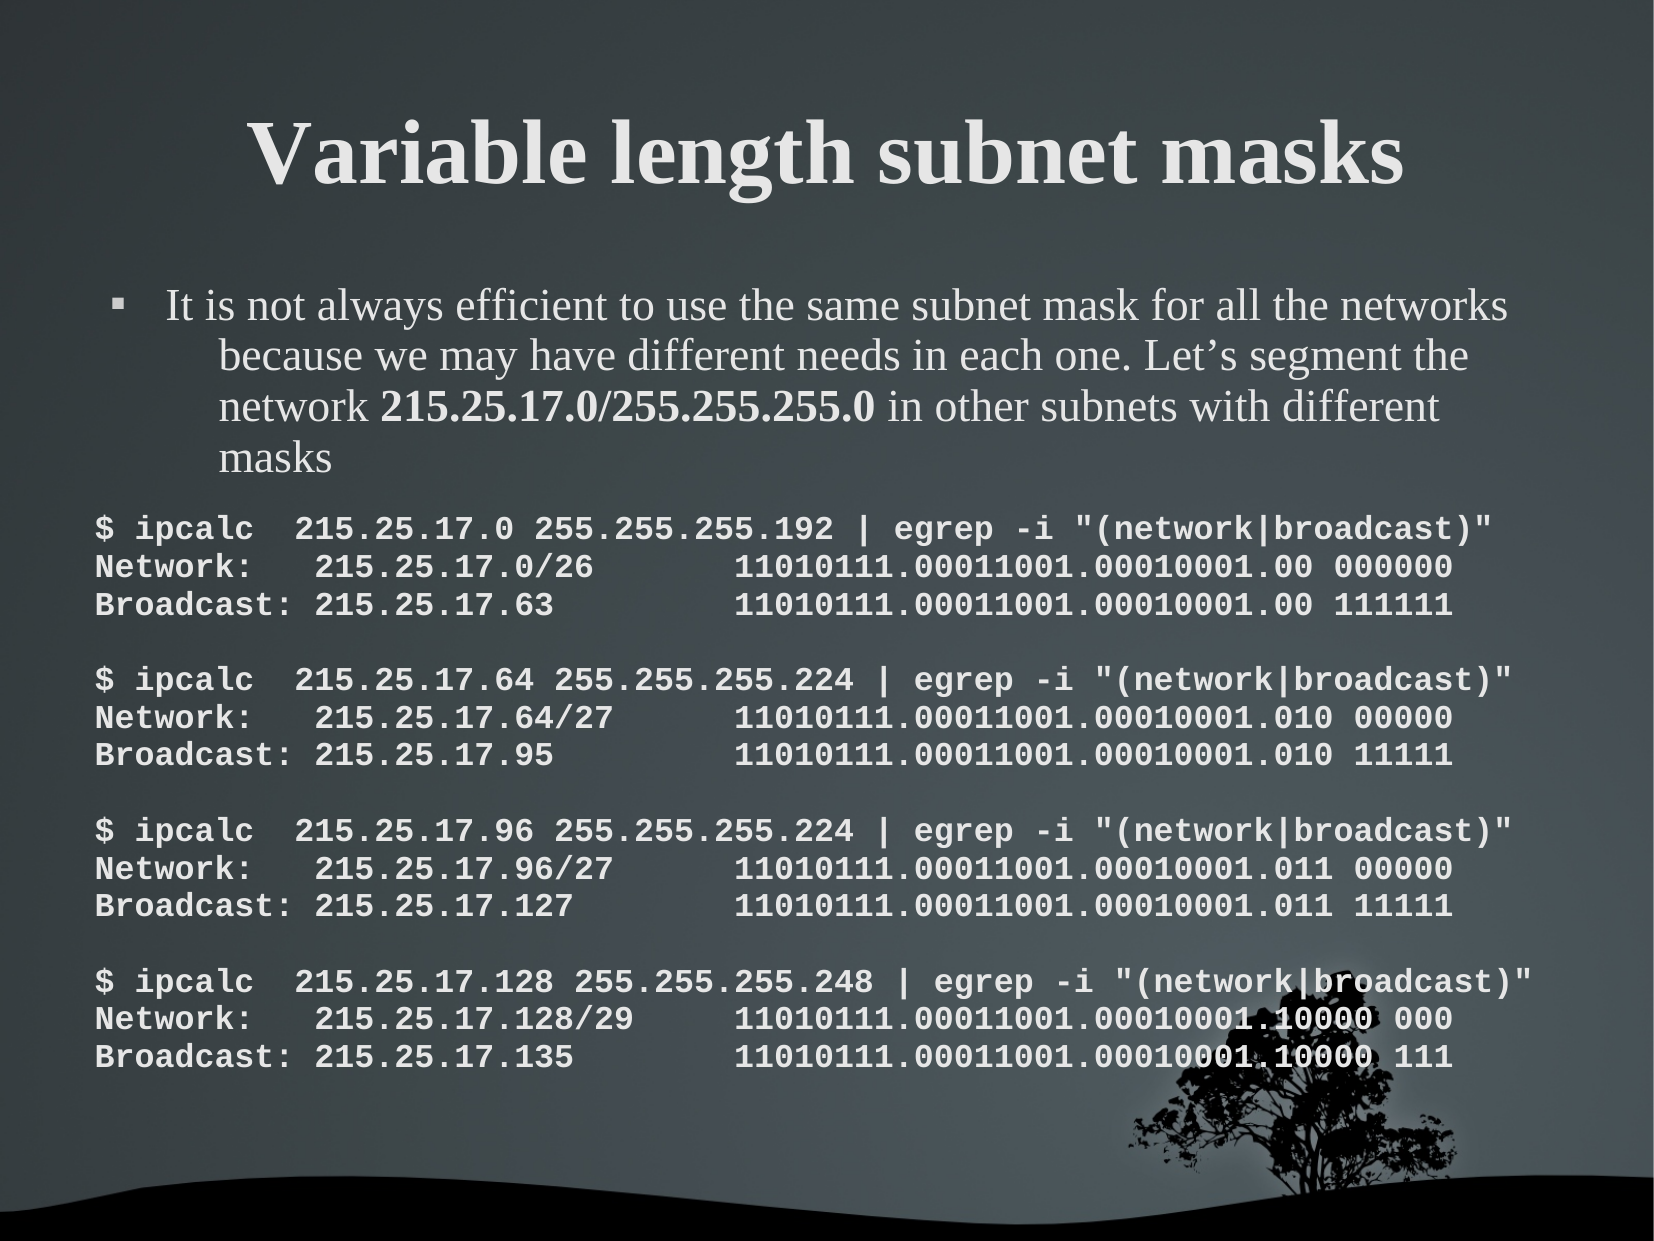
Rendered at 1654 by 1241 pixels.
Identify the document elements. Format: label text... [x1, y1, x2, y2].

list It is not always efficient to use the same subnet mask for all the networks because we may have different needs in each one. Let’s segment the network 215.25.17.0/255.255.255.0 in other subnets with different masks $ ipcalc 215.25.17.0 255.255.255.192 | egrep -i "(network|broadcast)" Network: 215.25.17.0/26 11010111.00011001.00010001.00 000000 Broadcast: 215.25.17.63 11010111.00011001.00010001.00 111111 $ ipcalc 215.25.17.64 255.255.255.224 | egrep -i "(network|broadcast)" Network: 215.25.17.64/27 11010111.00011001.00010001.010 00000 Broadcast: 215.25.17.95 11010111.00011001.00010001.010 11111 $ ipcalc 215.25.17.96 255.255.255.224 | egrep -i "(network|broadcast)" Network: 215.25.17.96/27 11010111.00011001.00010001.011 00000 Broadcast: 215.25.17.127 11010111.00011001.00010001.011 11111 $ ipcalc 215.25.17.128 255.255.255.248 | egrep -i "(network|broadcast)" Network: 215.25.17.128/29 11010111.00011001.00010001.10000 000 Broadcast: 215.25.17.135 11010111.00011001.00010001.10000 111 [76, 279, 1565, 1211]
picture [0, 0, 1654, 1241]
title Variable length subnet masks [82, 33, 1571, 273]
